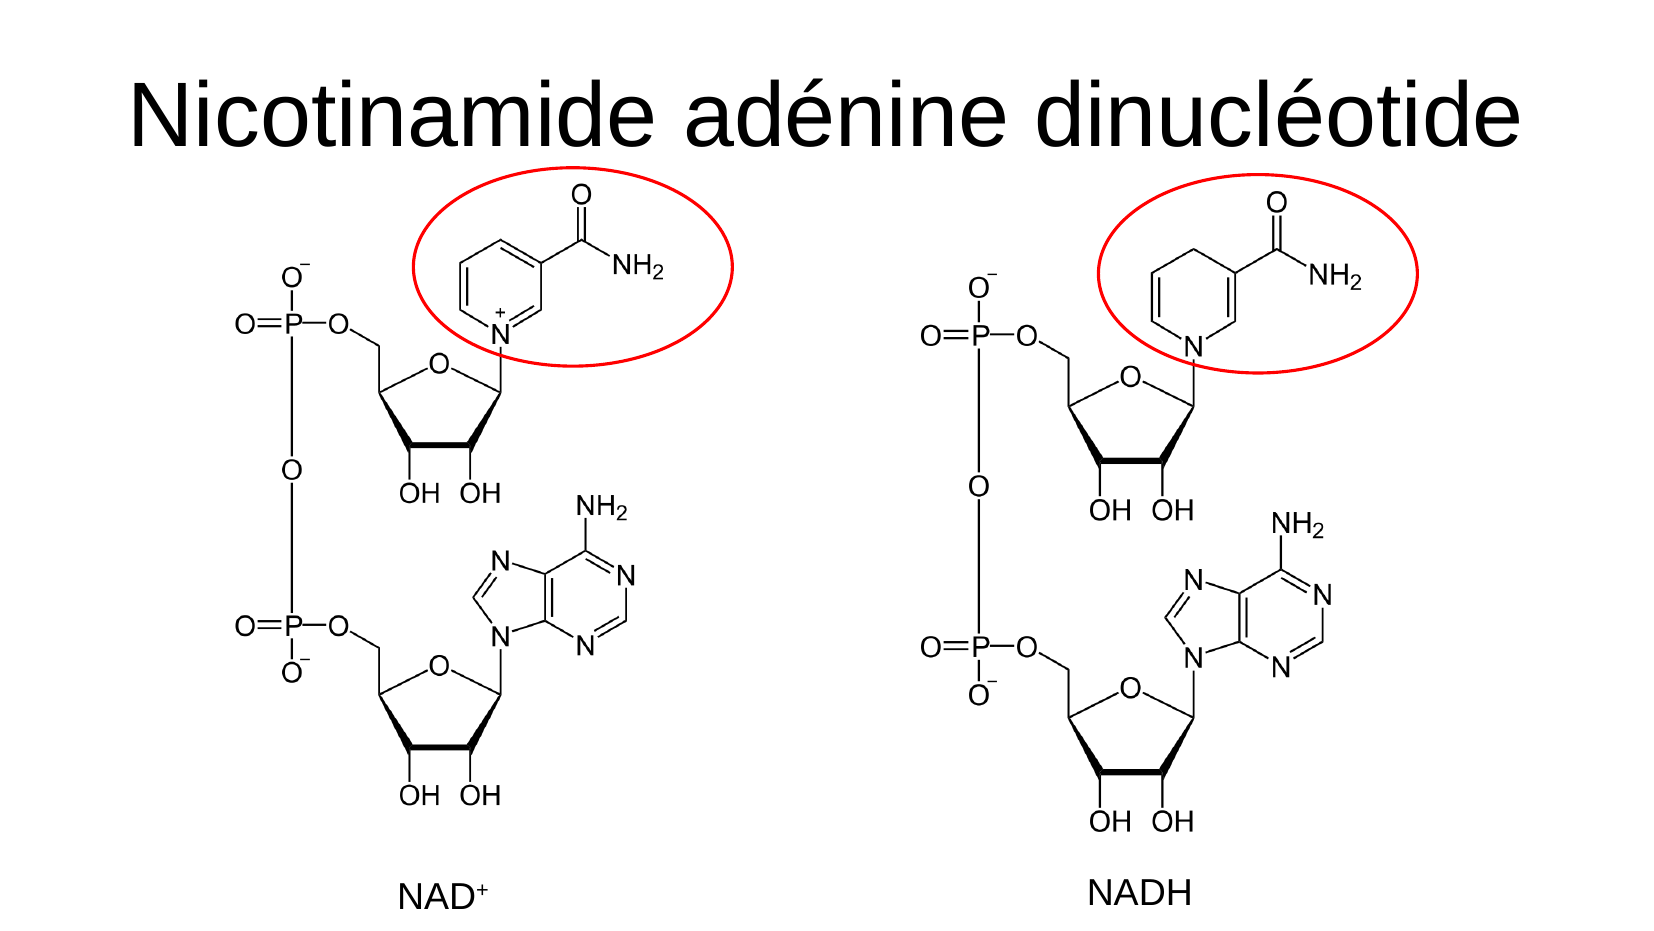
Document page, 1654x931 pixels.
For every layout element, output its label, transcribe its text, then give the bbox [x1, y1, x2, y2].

picture [909, 174, 1372, 848]
picture [1101, 177, 1372, 371]
text_box NADH [968, 864, 1312, 922]
picture [224, 167, 674, 821]
picture [604, 167, 674, 187]
picture [1290, 174, 1372, 202]
picture [415, 170, 674, 364]
title Nicotinamide adénine dinucléotide [82, 37, 1571, 193]
text_box NAD+ [271, 868, 615, 925]
